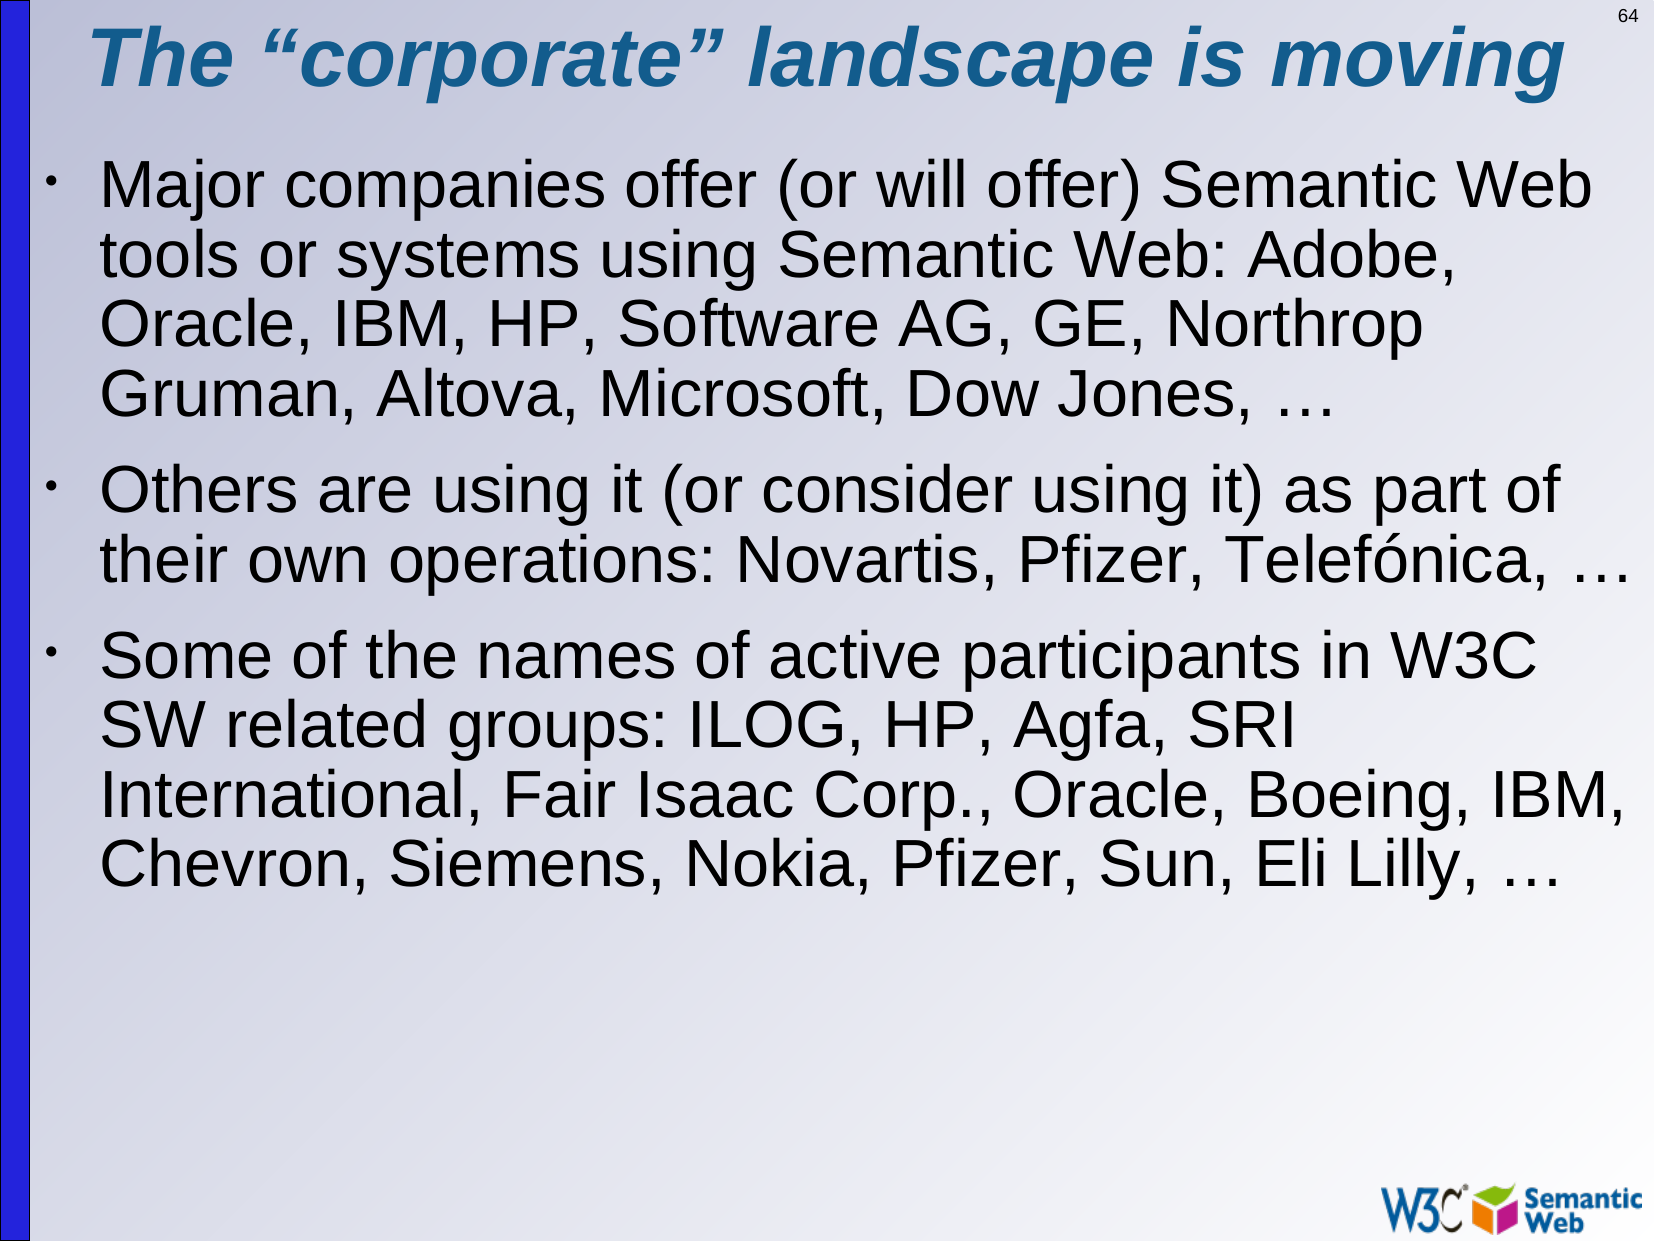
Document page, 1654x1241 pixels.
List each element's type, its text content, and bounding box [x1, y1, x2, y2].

list Major companies offer (or will offer) Semantic Web tools or systems using Semantic Web: Adobe, Oracle, IBM, HP, Software AG, GE, Northrop Gruman, Altova, Microsoft, Dow Jones, … Others are using it (or consider using it) as part of their own operations: Novartis, Pfizer, Telefónica, … Some of the names of active participants in W3C SW related groups: ILOG, HP, Agfa, SRI International, Fair Isaac Corp., Oracle, Boeing, IBM, Chevron, Siemens, Nokia, Pfizer, Sun, Eli Lilly, … [29, 147, 1654, 1134]
title The “corporate” landscape is moving [0, 0, 1654, 119]
picture [1381, 1181, 1642, 1235]
